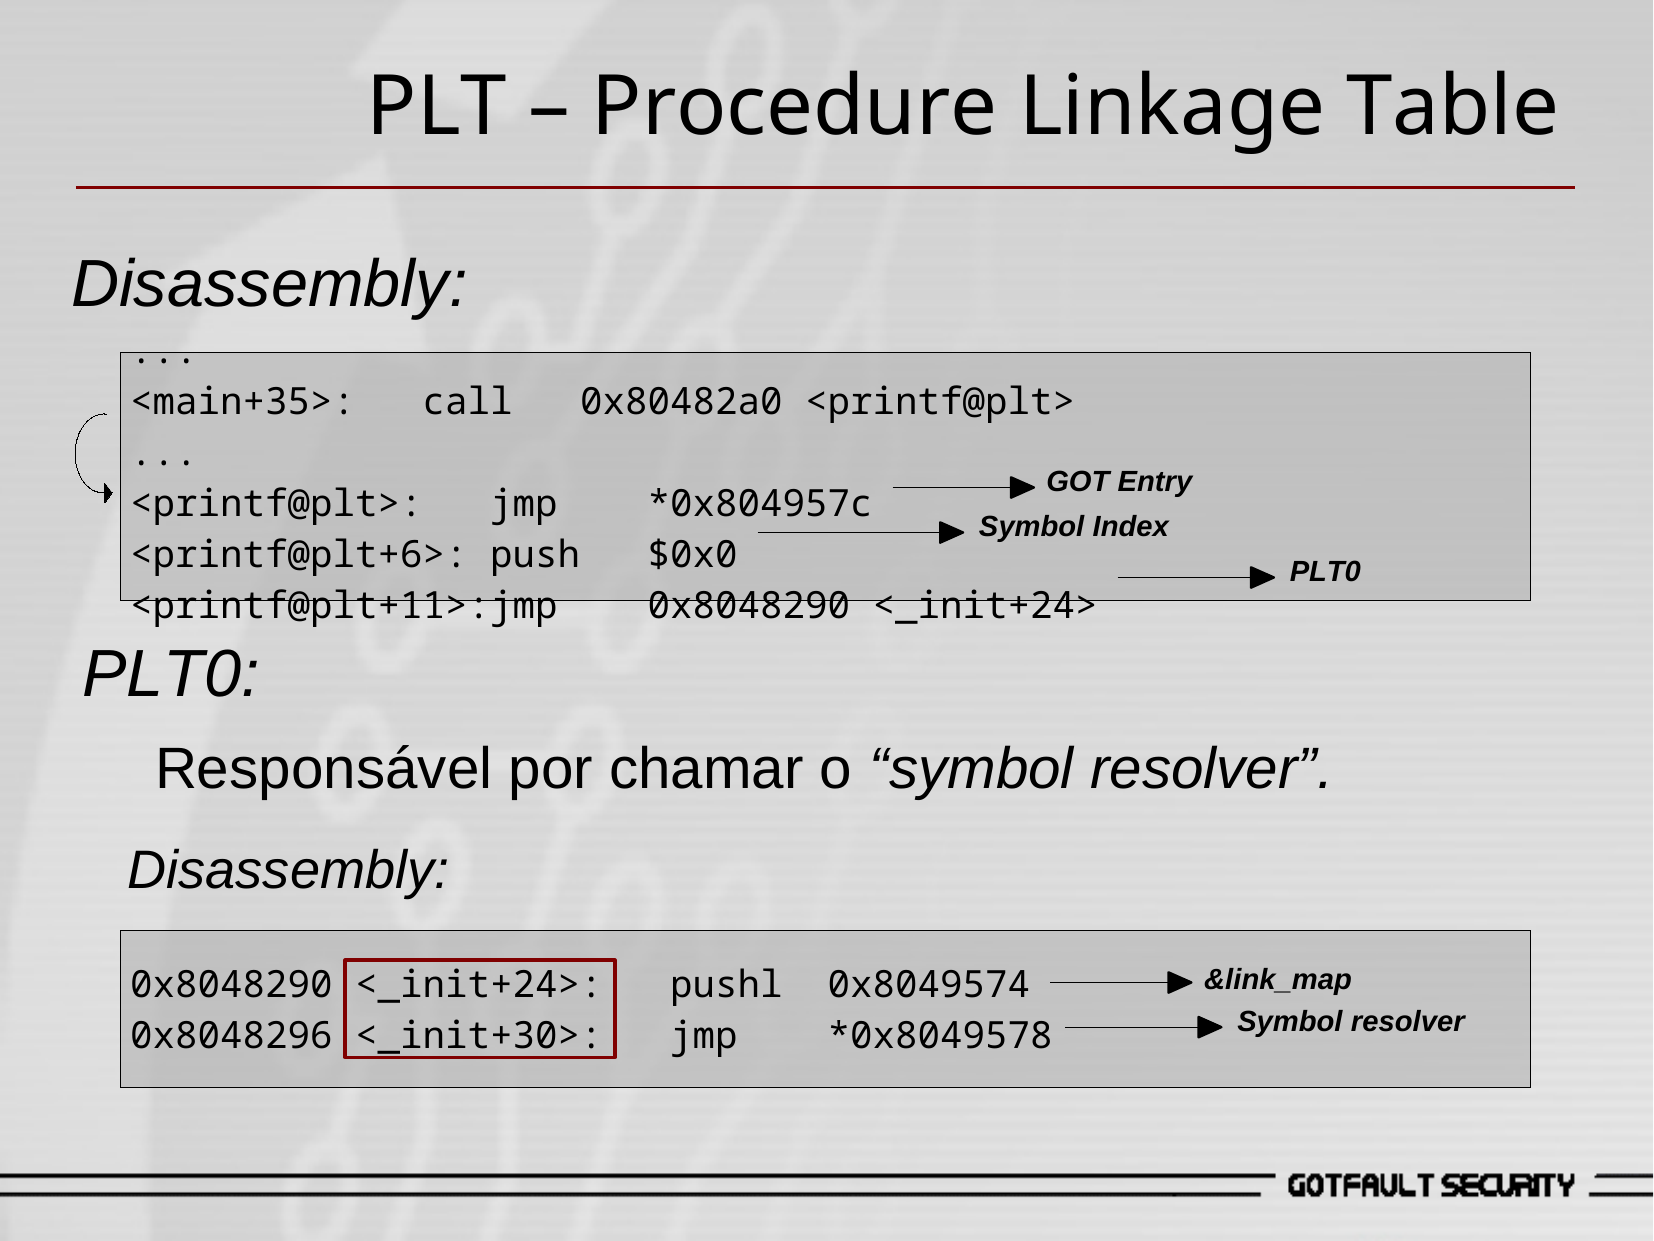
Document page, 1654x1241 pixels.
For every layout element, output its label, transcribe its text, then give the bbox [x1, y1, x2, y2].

text_box 0x8048290 <_init+24>: pushl 0x8049574 0x8048296 <_init+30>: jmp *0x8049578 [120, 930, 1531, 1088]
text_box Disassembly: [112, 832, 488, 917]
text_box ... <main+35>: call 0x80482a0 <printf@plt> ... <printf@plt>: jmp *0x804957c <printf@plt+6>: push $0x0 <printf@plt+11>:jmp 0x8048290 <_init+24> [120, 352, 1531, 601]
text_box Symbol Index [964, 502, 1216, 556]
text_box [75, 413, 113, 503]
text_box GOT Entry [1031, 457, 1287, 511]
text_box Disassembly: [56, 238, 694, 339]
text_box [345, 960, 616, 1058]
text_box Symbol resolver [1222, 997, 1493, 1051]
text_box Responsável por chamar o “symbol resolver”. [124, 728, 1376, 818]
text_box PLT0 [1275, 547, 1388, 601]
text_box PLT0: [67, 628, 706, 728]
text_box &link_map [1189, 955, 1381, 1009]
text_box PLT – Procedure Linkage Table [22, 37, 1576, 182]
picture [0, 0, 1654, 1241]
